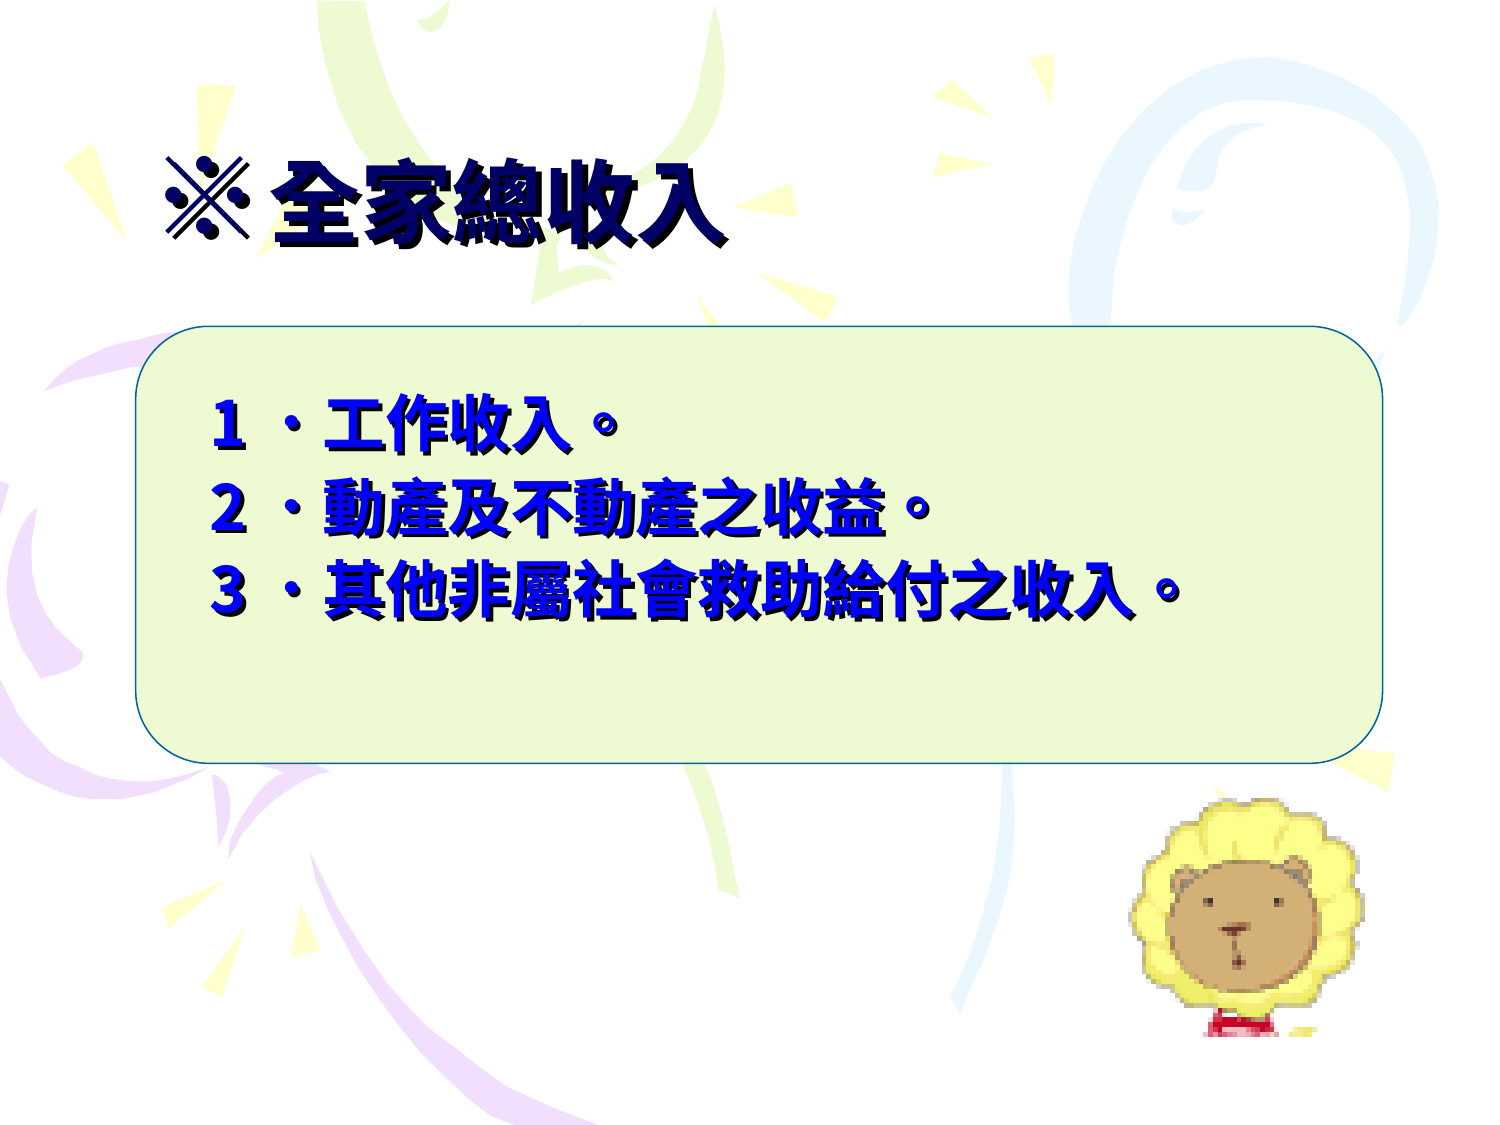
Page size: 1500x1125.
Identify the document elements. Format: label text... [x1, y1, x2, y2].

picture [1128, 798, 1365, 1037]
text_box 1．工作收入。 2．動產及不動產之收益。 3．其他非屬社會救助給付之收入。 [194, 385, 1322, 811]
text_box [135, 326, 1383, 763]
title ※全家總收入 [135, 113, 1337, 267]
